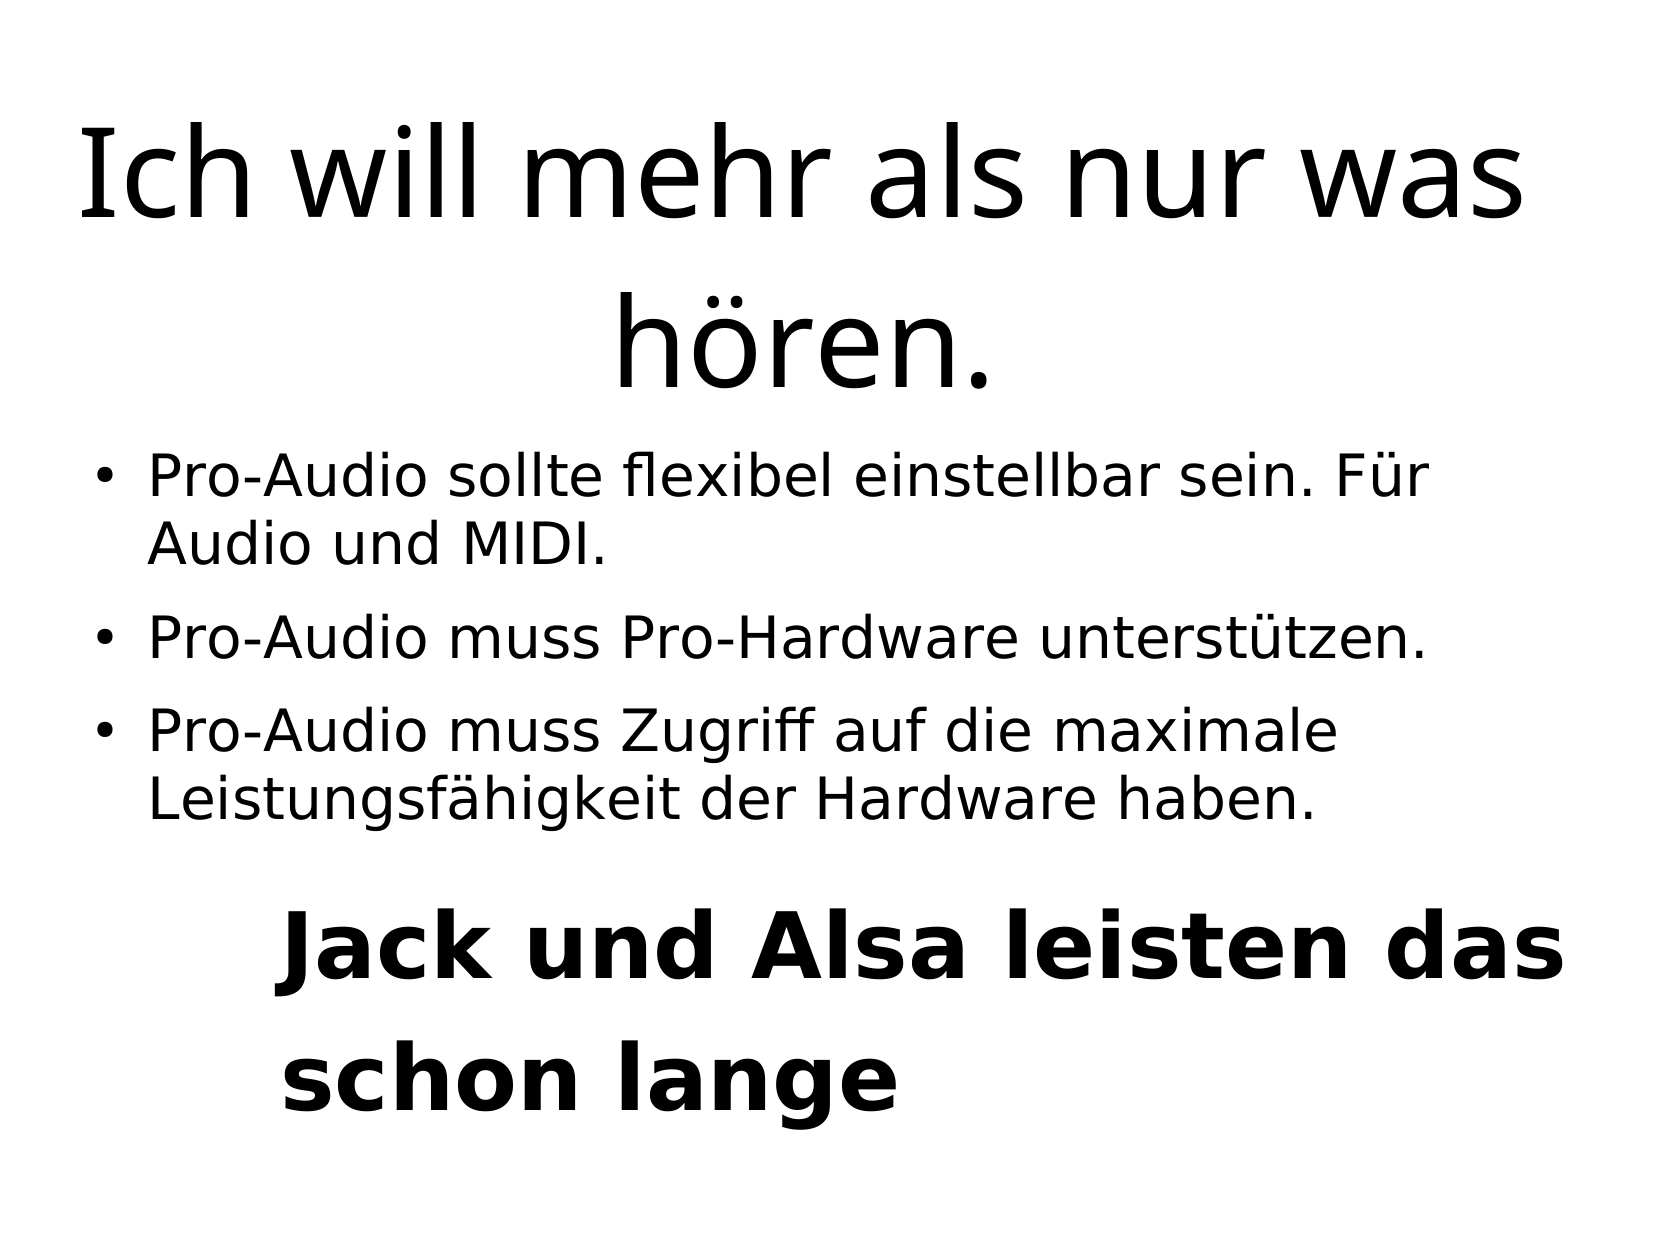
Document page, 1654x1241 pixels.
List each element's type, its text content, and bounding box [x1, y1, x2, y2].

list Pro-Audio sollte flexibel einstellbar sein. Für Audio und MIDI. Pro-Audio muss Pro-Hardware unterstützen. Pro-Audio muss Zugriff auf die maximale Leistungsfähigkeit der Hardware haben. [76, 442, 1565, 886]
text_box Jack und Alsa leisten das schon lange [265, 885, 1497, 1152]
title Ich will mehr als nur was hören. [59, 101, 1548, 407]
